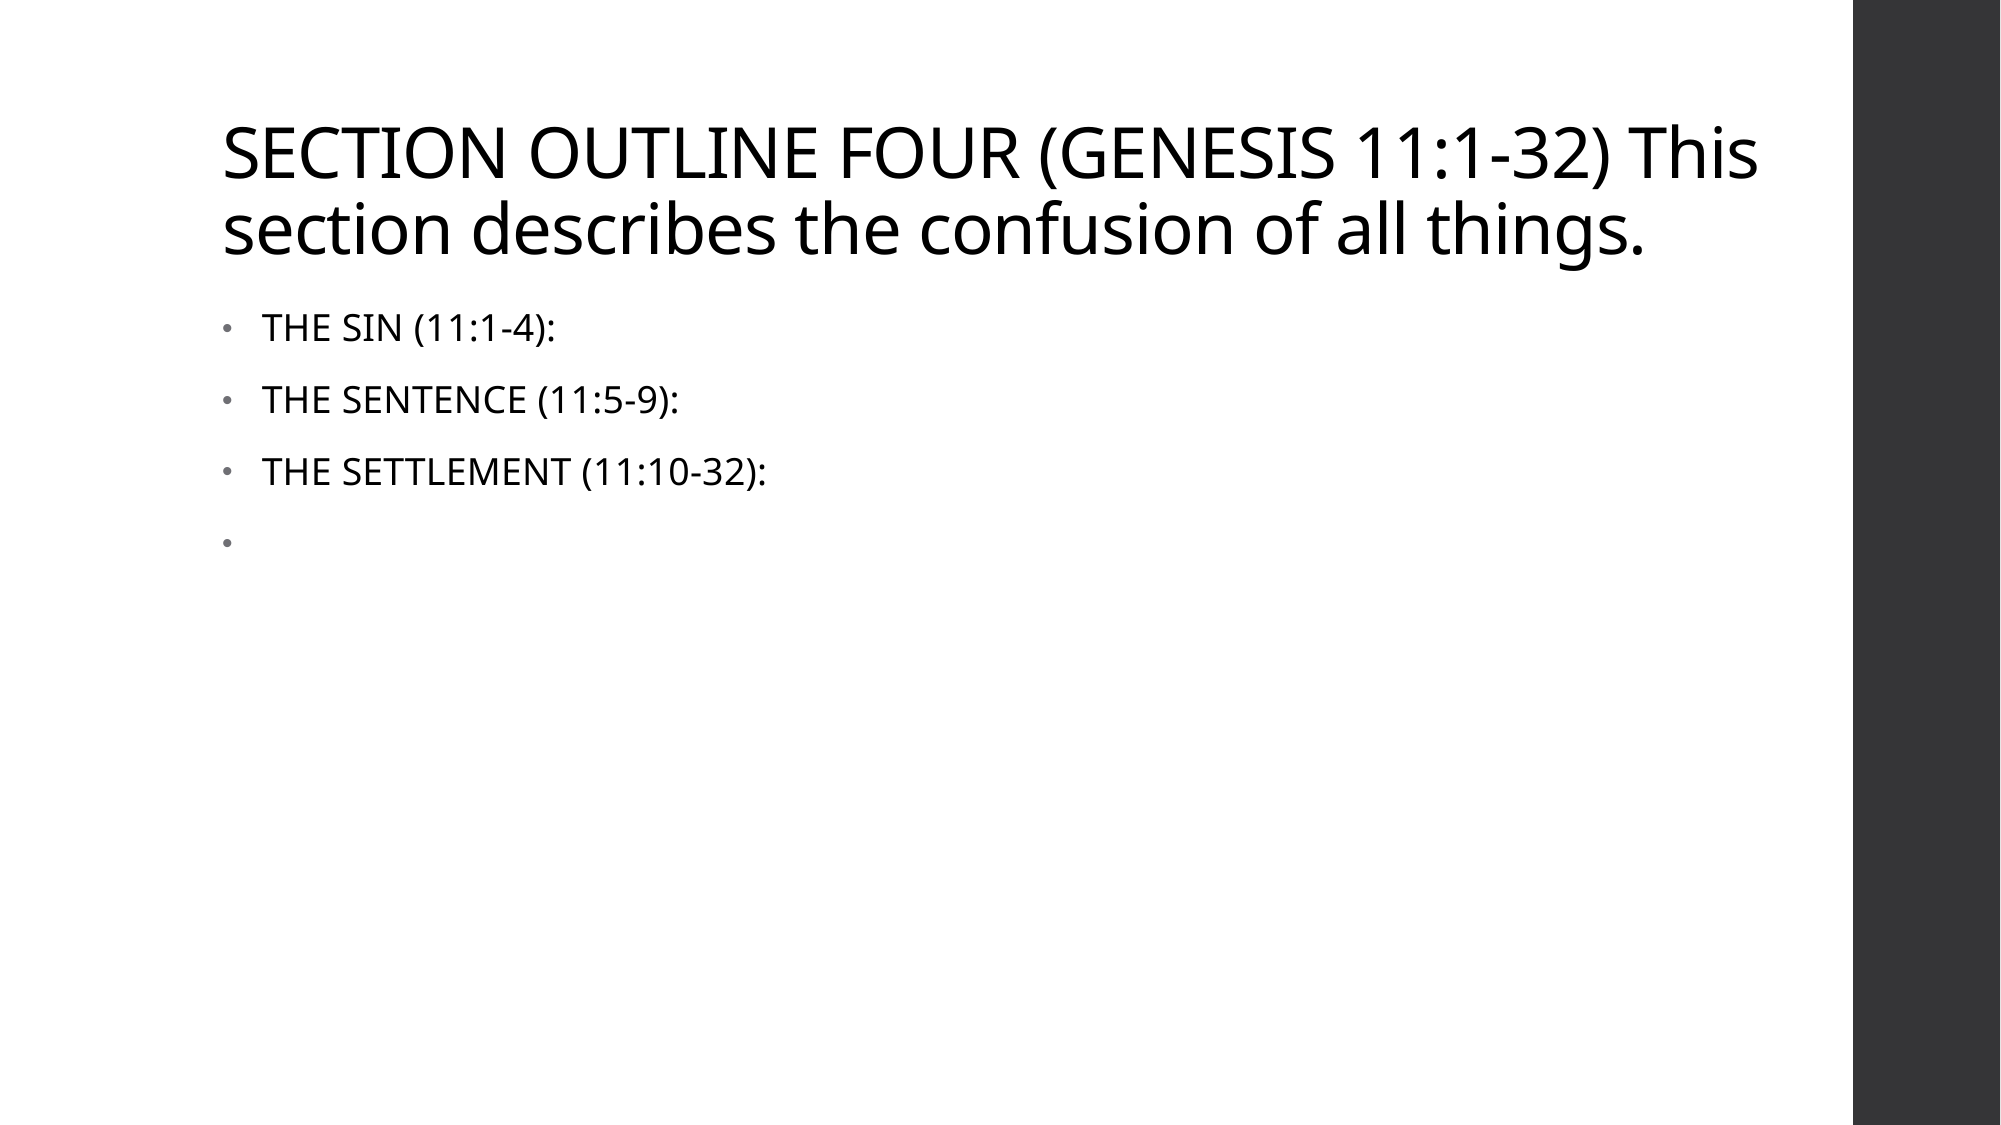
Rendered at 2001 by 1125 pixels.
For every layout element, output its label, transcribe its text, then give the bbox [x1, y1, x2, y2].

list THE SIN (11:1-4): THE SENTENCE (11:5-9): THE SETTLEMENT (11:10-32): [206, 299, 1617, 1014]
title SECTION OUTLINE FOUR (GENESIS 11:1-32) This section describes the confusion of all things. [206, 60, 1797, 278]
